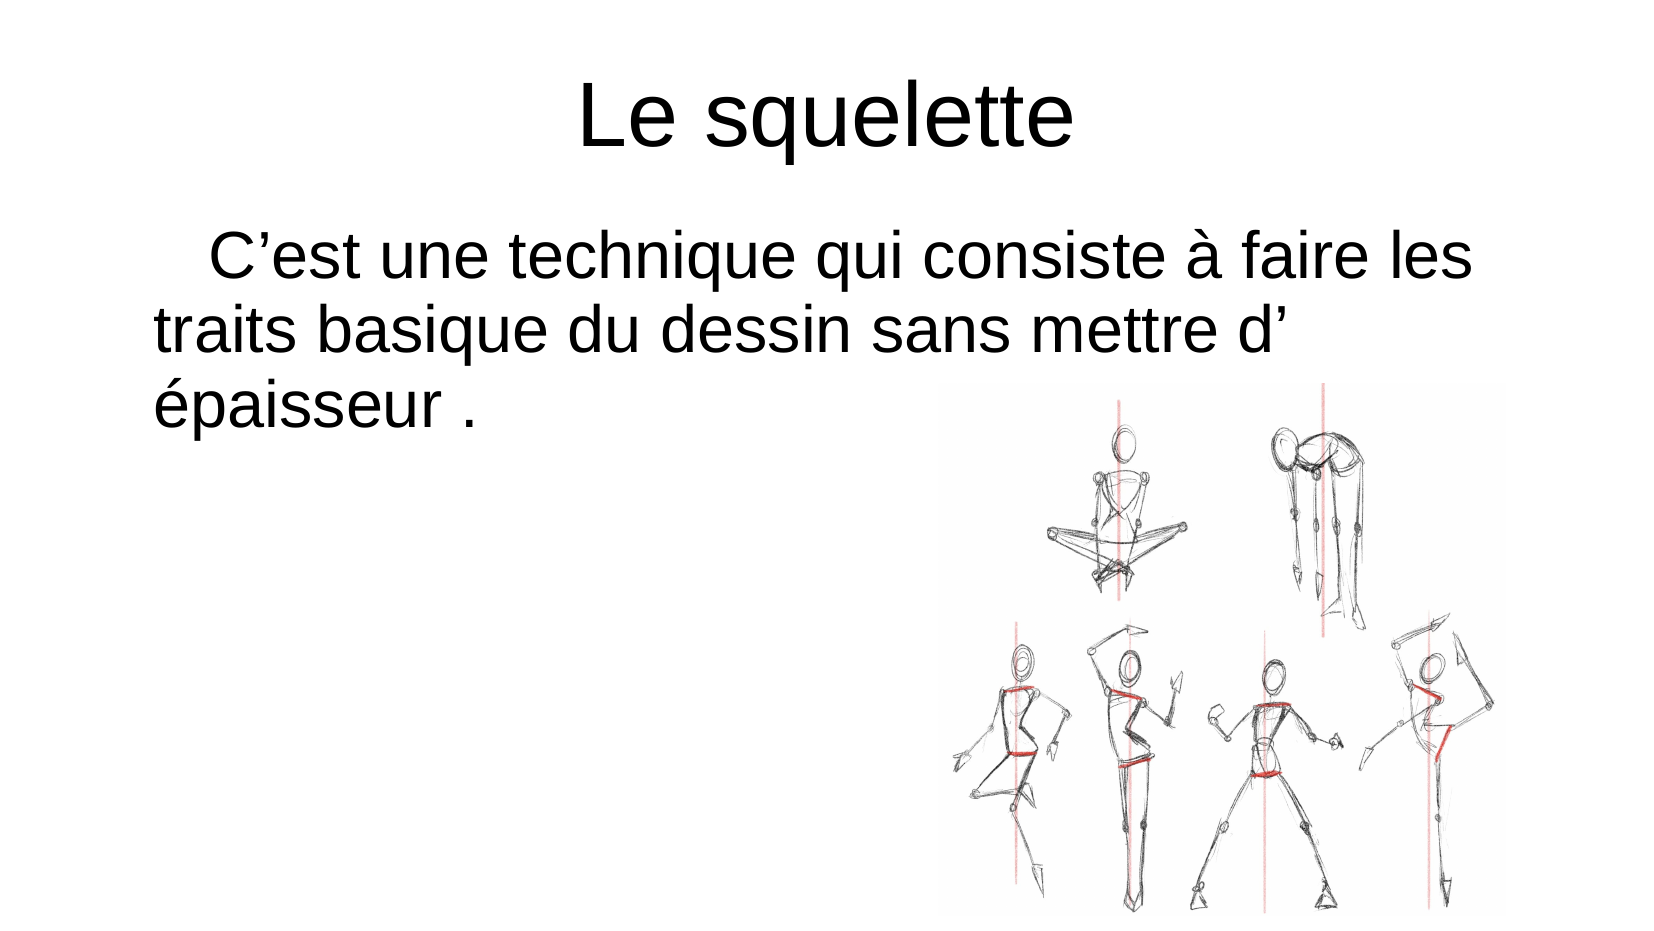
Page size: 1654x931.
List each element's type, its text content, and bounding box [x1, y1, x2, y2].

title Le squelette [82, 37, 1571, 193]
picture [938, 383, 1506, 916]
list C’est une technique qui consiste à faire les traits basique du dessin sans mettre d’ épaisseur . [82, 217, 1571, 758]
